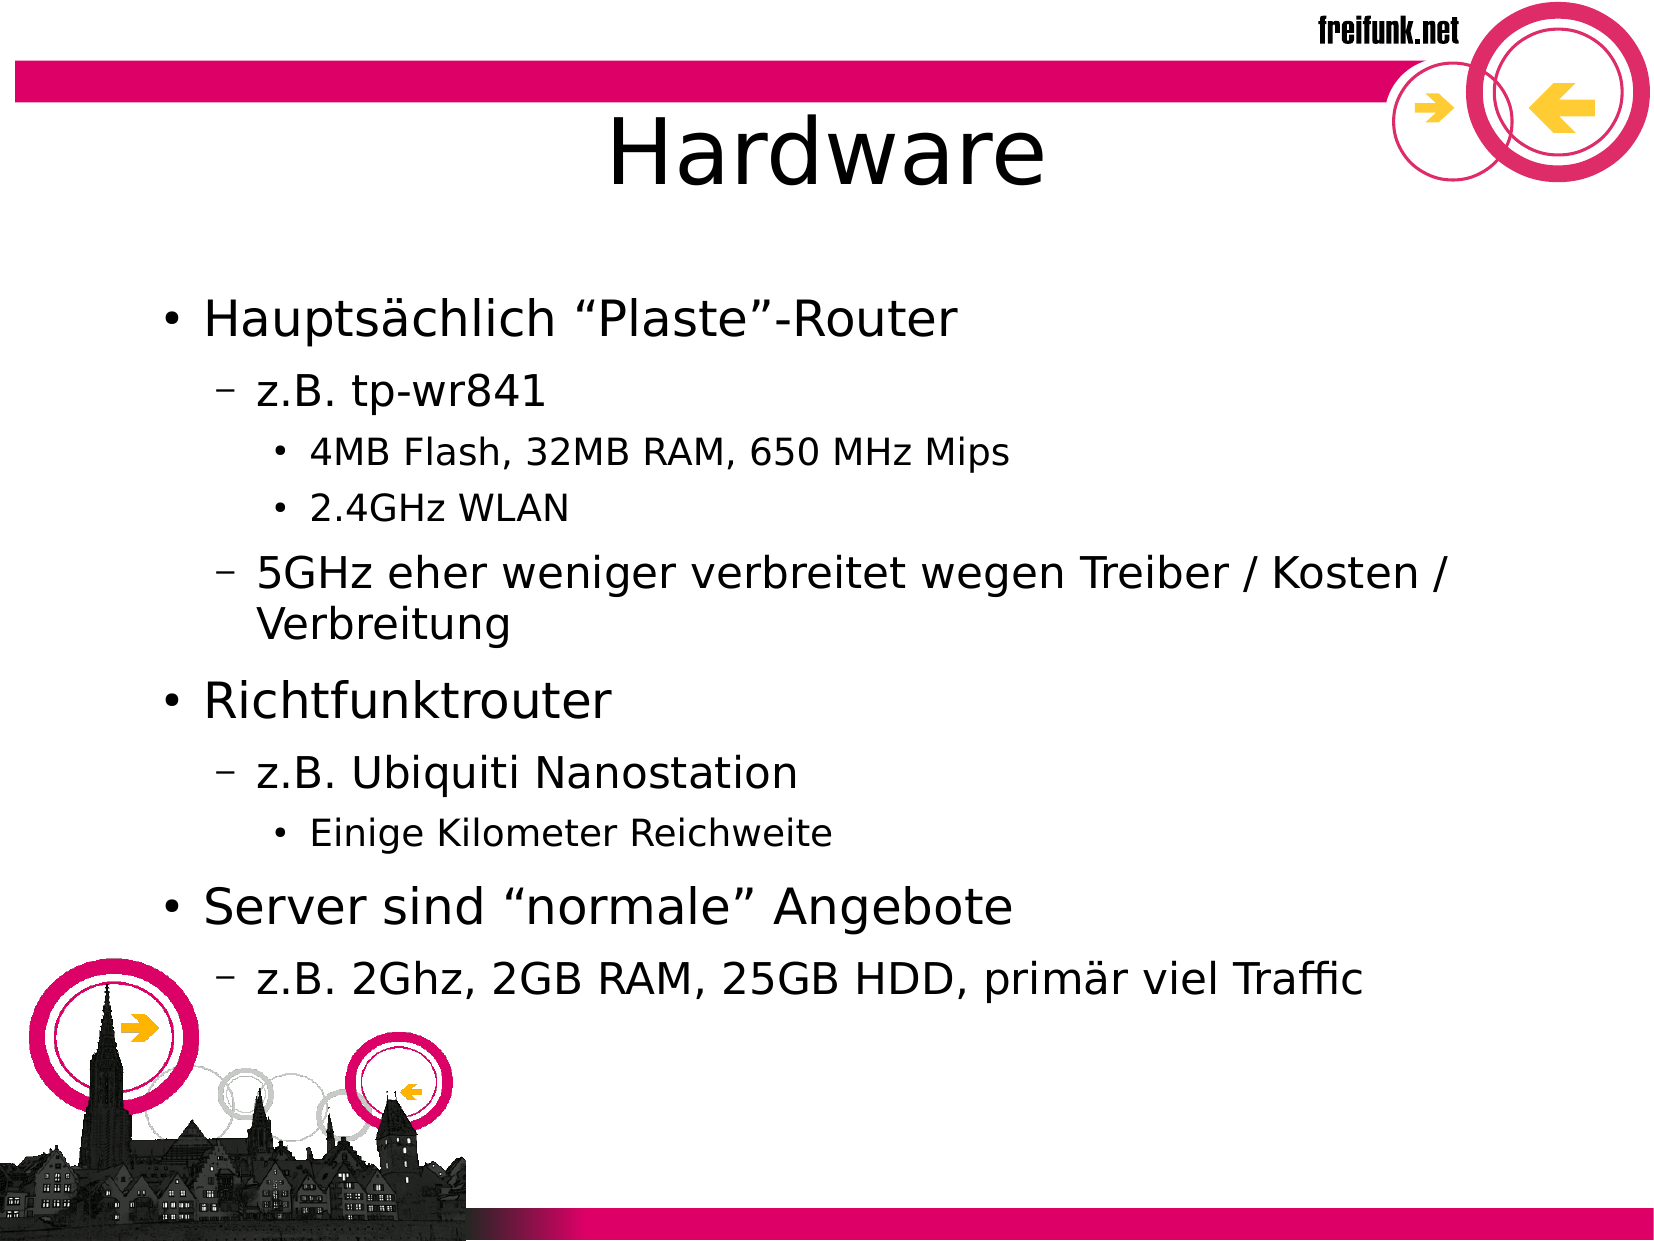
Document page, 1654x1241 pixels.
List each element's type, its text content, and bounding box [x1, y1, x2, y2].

title Hardware [82, 49, 1571, 257]
list Hauptsächlich “Plaste”-Router z.B. tp-wr841 4MB Flash, 32MB RAM, 650 MHz Mips 2.4GHz WLAN 5GHz eher weniger verbreitet wegen Treiber / Kosten / Verbreitung Richtfunktrouter z.B. Ubiquiti Nanostation Einige Kilometer Reichweite Server sind “normale” Angebote z.B. 2Ghz, 2GB RAM, 25GB HDD, primär viel Traffic [150, 290, 1639, 1010]
